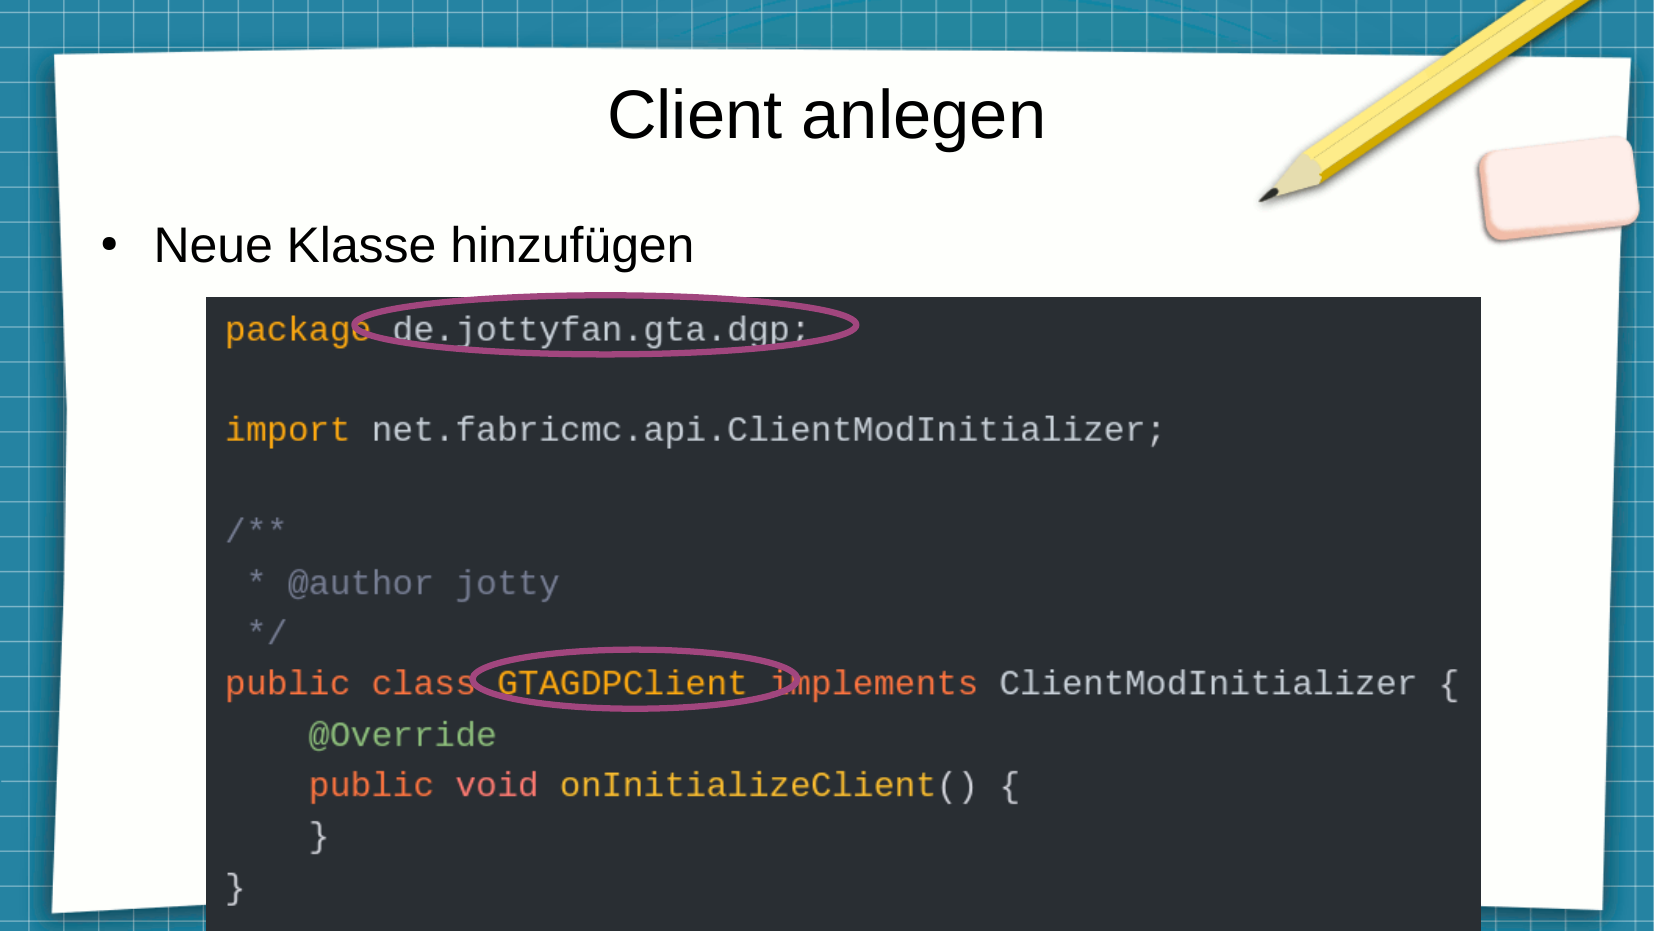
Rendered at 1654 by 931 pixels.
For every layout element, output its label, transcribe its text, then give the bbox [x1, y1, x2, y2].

list Neue Klasse hinzufügen [82, 217, 1571, 296]
picture [0, 0, 1654, 931]
title Client anlegen [82, 37, 1571, 193]
